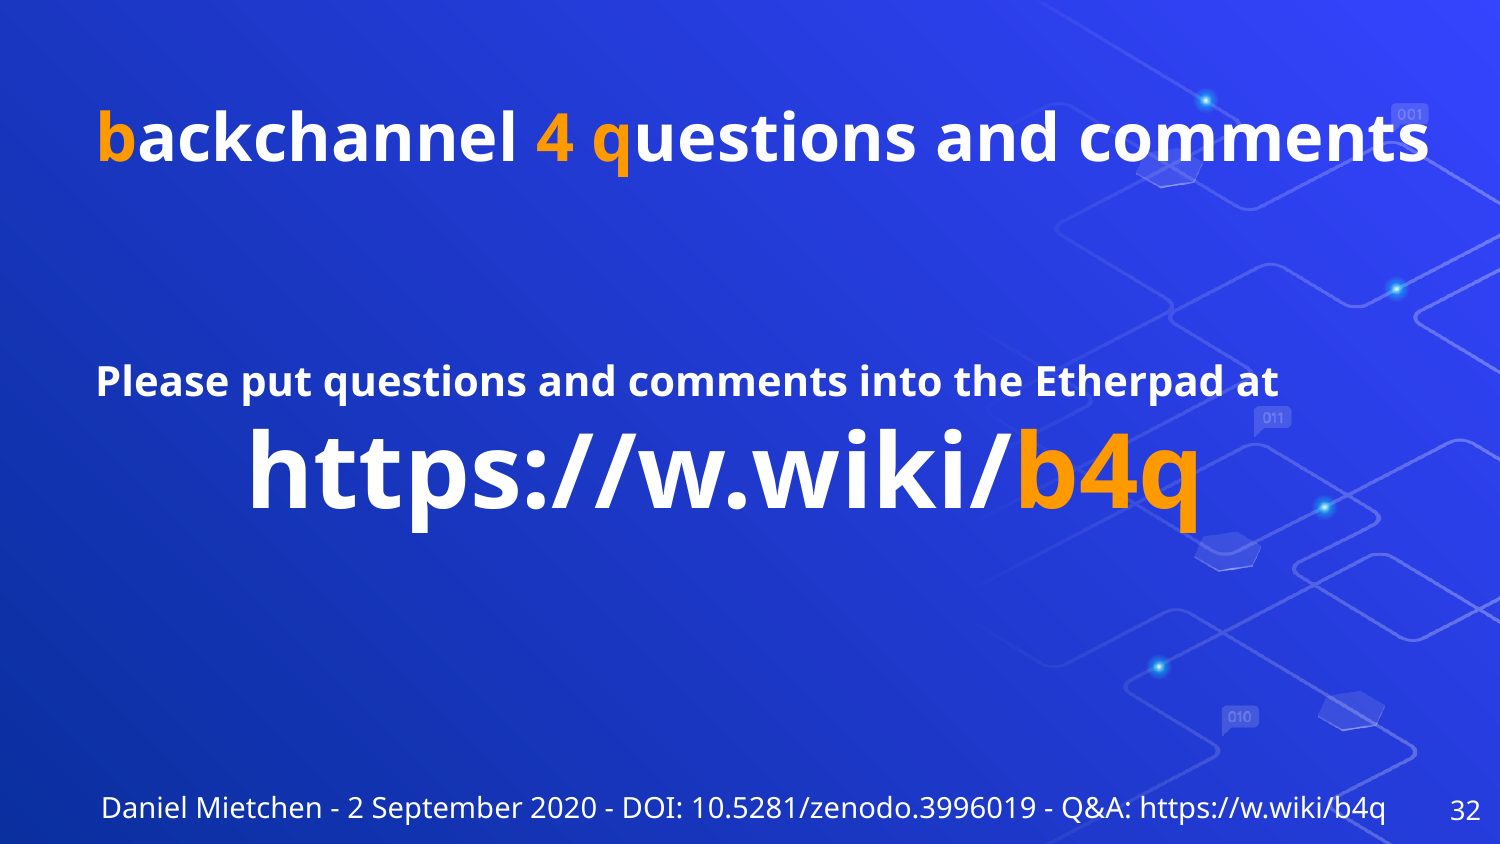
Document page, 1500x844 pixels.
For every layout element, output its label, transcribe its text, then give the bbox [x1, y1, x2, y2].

picture [0, 0, 1500, 844]
text_box Daniel Mietchen - 2 September 2020 - DOI: 10.5281/zenodo.3996019 - Q&A: https://w.wiki/b4q [18, 774, 1471, 832]
list Please put questions and comments into the Etherpad at https://w.wiki/b4q [95, 284, 1375, 603]
slide_number 1 [1391, 779, 1482, 844]
title backchannel 4 questions and comments [95, 33, 1457, 175]
